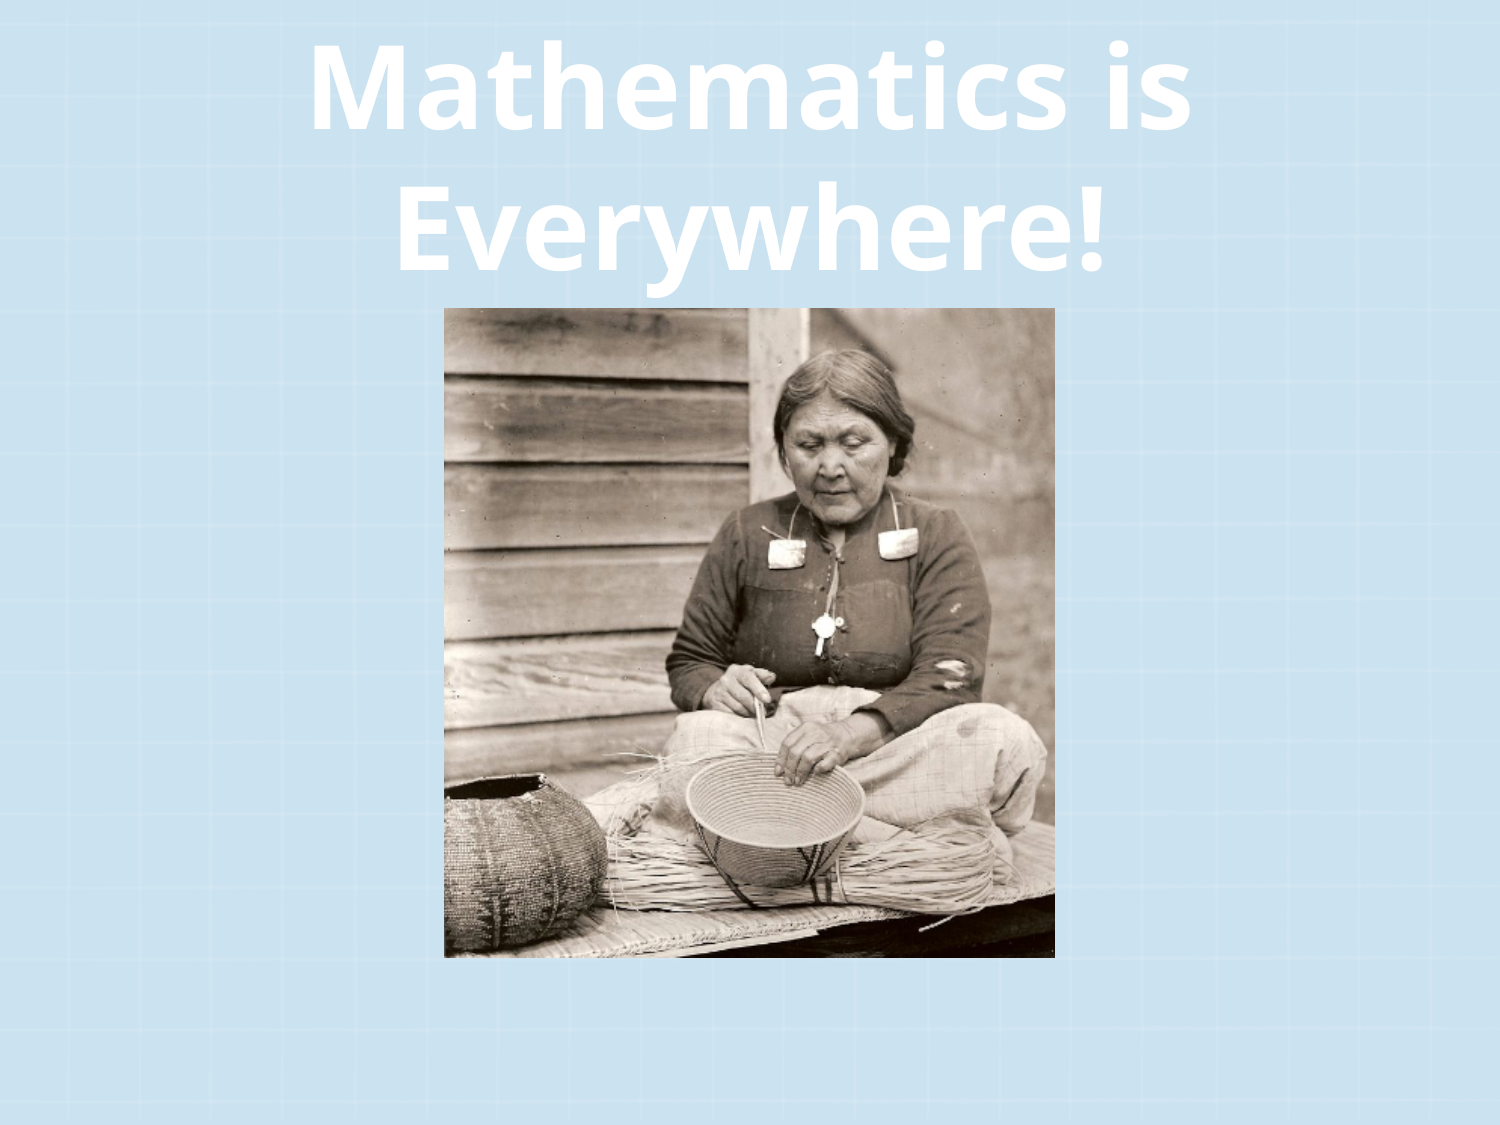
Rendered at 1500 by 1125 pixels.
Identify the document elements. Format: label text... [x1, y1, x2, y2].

title Mathematics is Everywhere! [127, 17, 1372, 289]
picture [0, 0, 1500, 1125]
